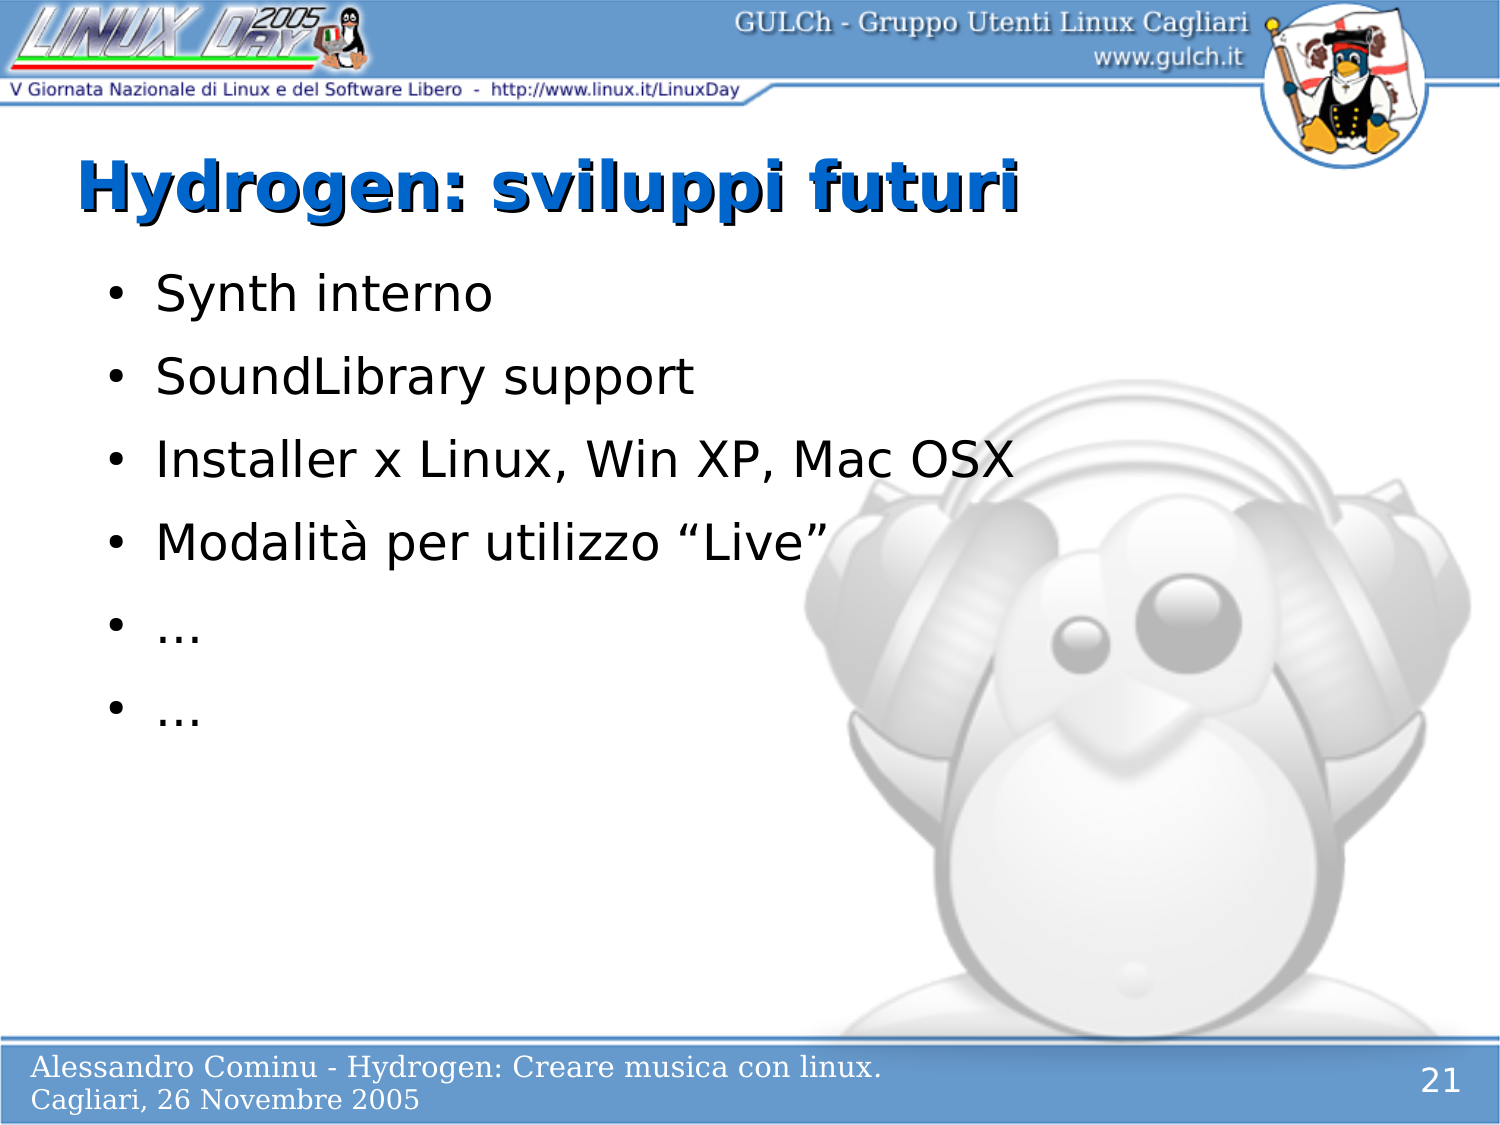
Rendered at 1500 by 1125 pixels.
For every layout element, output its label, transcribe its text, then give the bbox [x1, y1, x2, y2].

title Hydrogen: sviluppi futuri [75, 148, 1276, 227]
picture [0, 0, 1500, 1125]
list Synth interno SoundLibrary support Installer x Linux, Win XP, Mac OSX Modalità per utilizzo “Live” ... ... [75, 262, 1426, 1013]
picture [759, 1063, 767, 1076]
